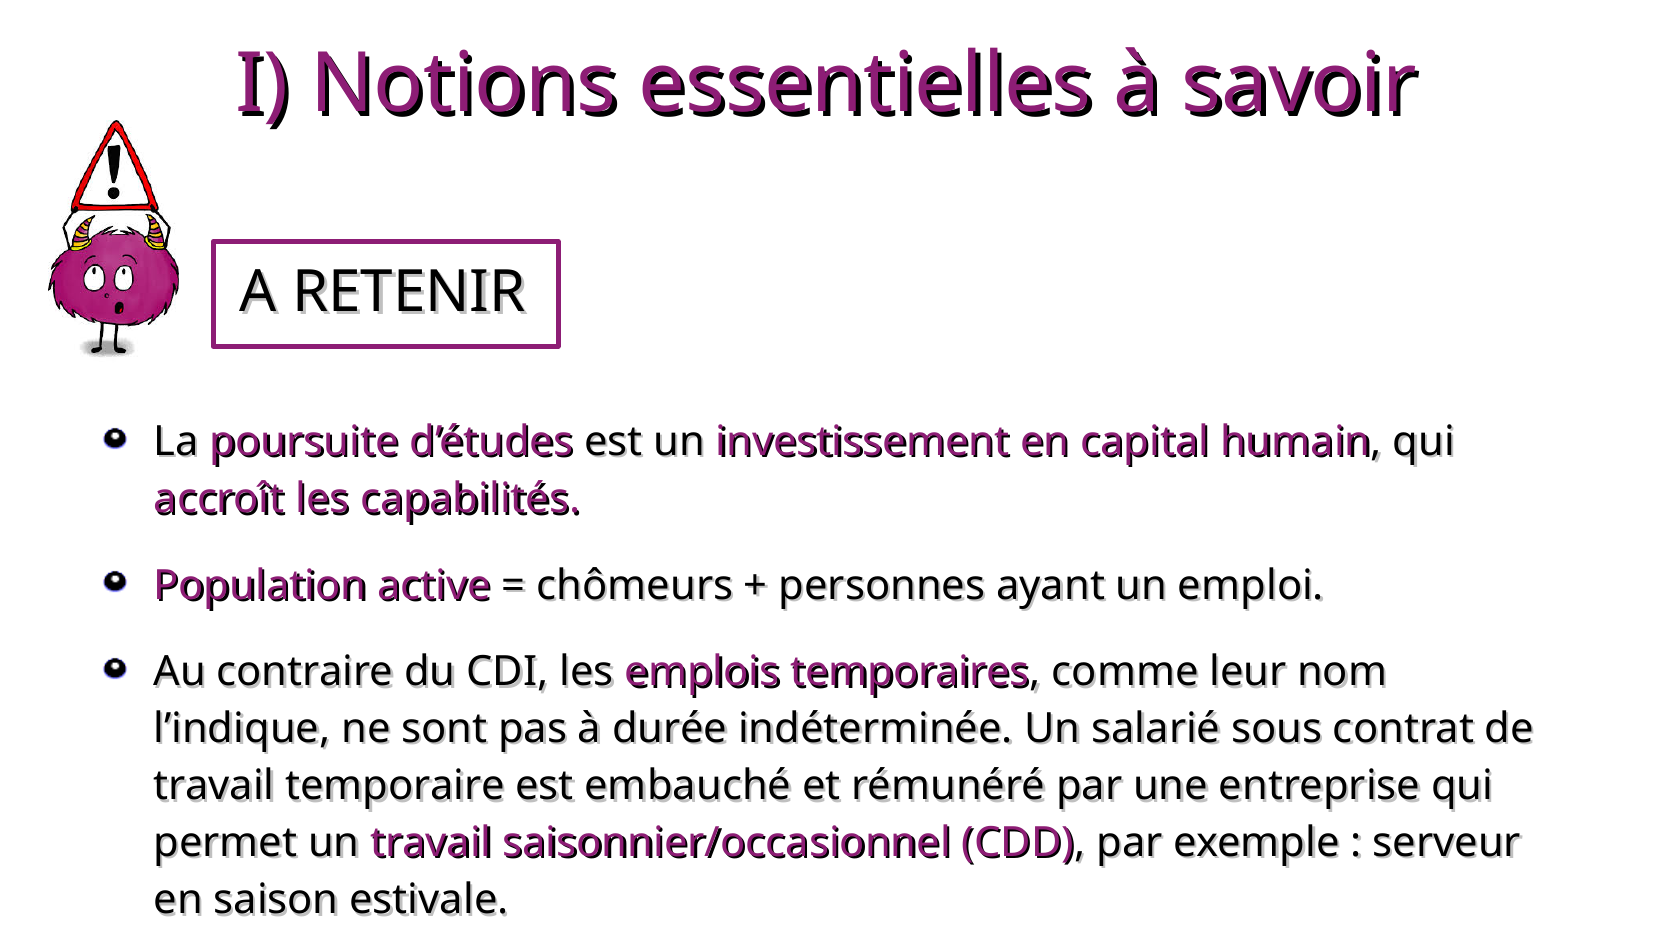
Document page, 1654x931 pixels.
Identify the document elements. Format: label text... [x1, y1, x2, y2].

title I) Notions essentielles à savoir [82, 1, 1571, 157]
list La poursuite d’études est un investissement en capital humain, qui accroît les capabilités. Population active = chômeurs + personnes ayant un emploi. Au contraire du CDI, les emplois temporaires, comme leur nom l’indique, ne sont pas à durée indéterminée. Un salarié sous contrat de travail temporaire est embauché et rémunéré par une entreprise qui permet un travail saisonnier/occasionnel (CDD), par exemple : serveur en saison estivale. [82, 170, 1571, 710]
text_box A RETENIR [225, 241, 571, 334]
picture [48, 120, 179, 365]
